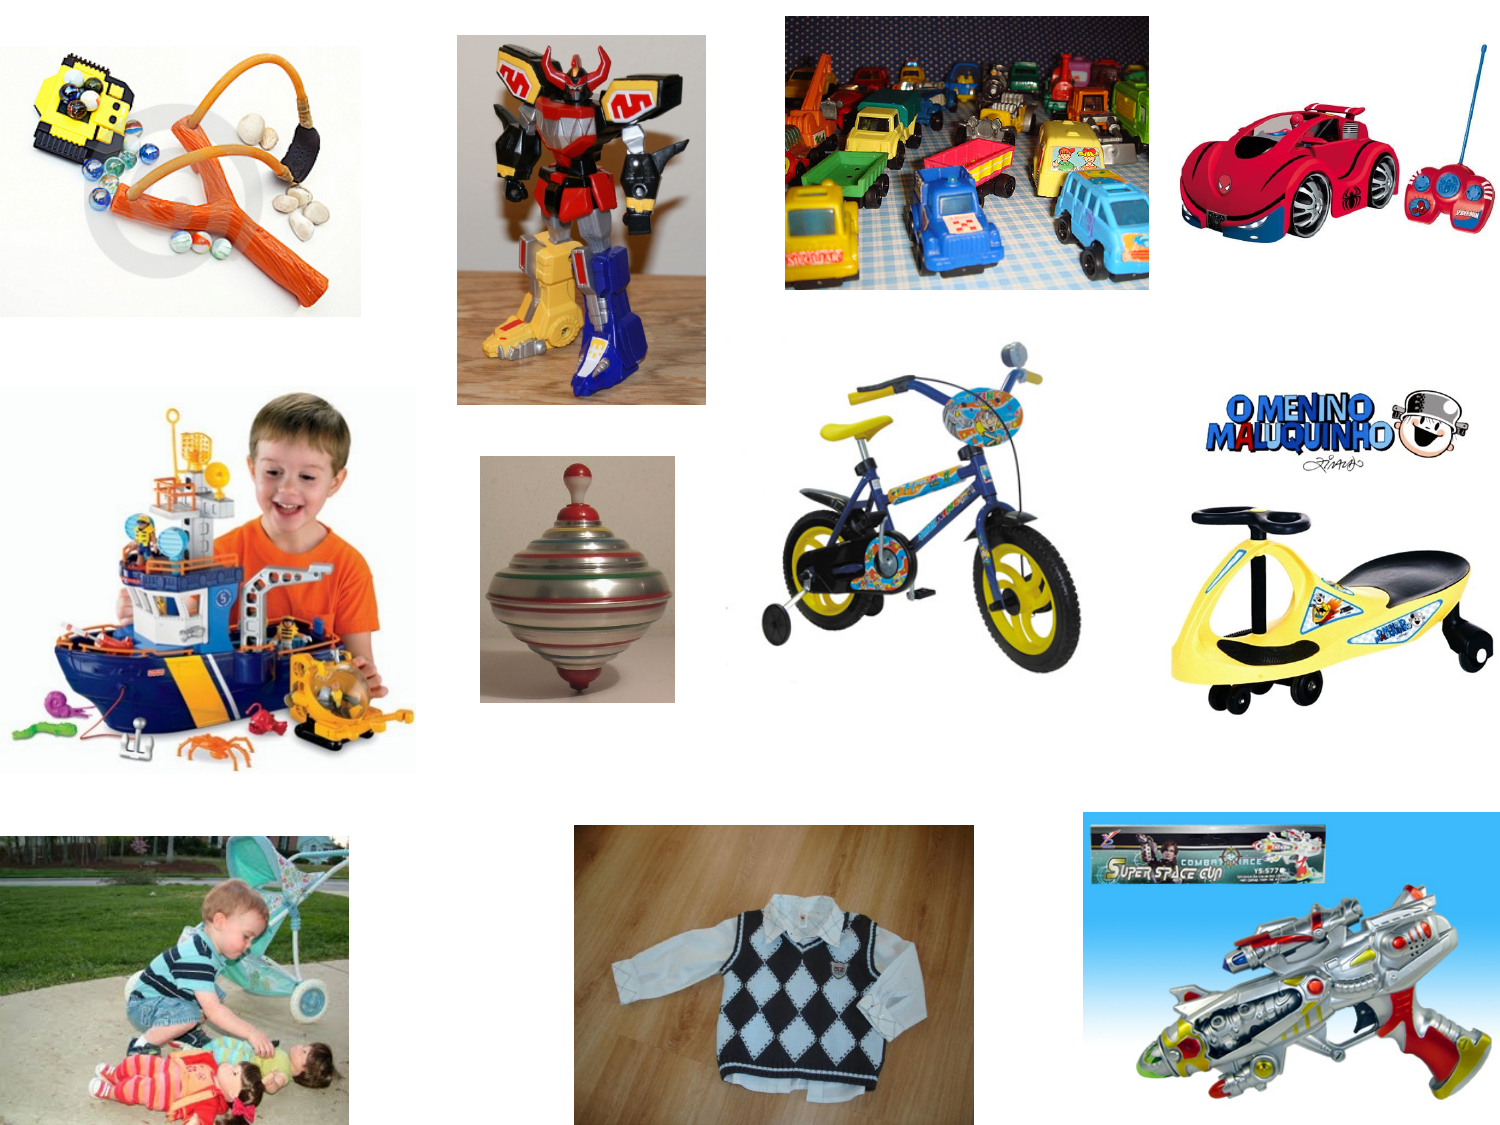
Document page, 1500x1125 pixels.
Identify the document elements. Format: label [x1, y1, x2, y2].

picture [1083, 812, 1500, 1125]
picture [0, 46, 361, 317]
picture [574, 825, 974, 1125]
picture [785, 16, 1149, 290]
picture [457, 35, 706, 405]
picture [1171, 0, 1500, 291]
picture [1165, 386, 1500, 722]
picture [480, 456, 675, 703]
picture [726, 310, 1125, 710]
picture [0, 386, 416, 774]
picture [0, 836, 349, 1125]
